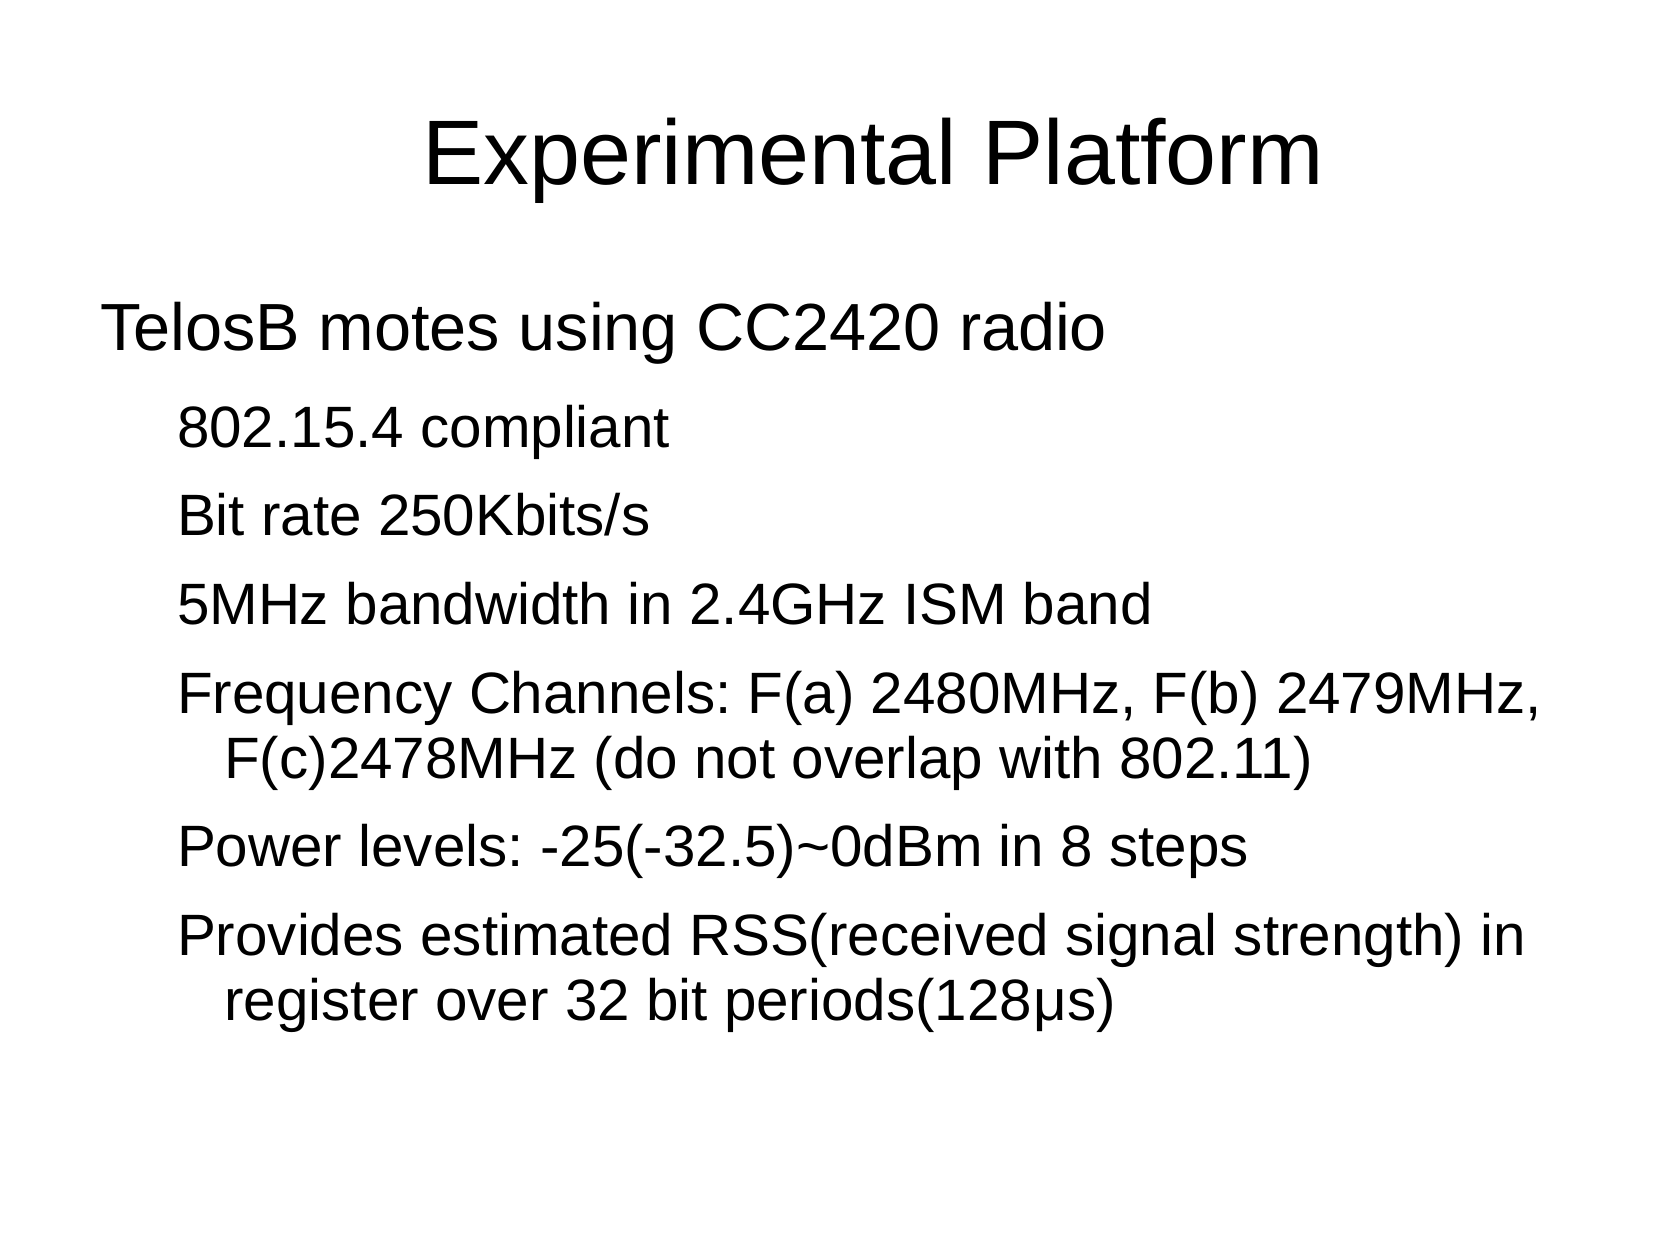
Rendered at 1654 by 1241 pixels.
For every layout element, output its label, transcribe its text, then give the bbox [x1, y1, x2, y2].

list TelosB motes using CC2420 radio 802.15.4 compliant Bit rate 250Kbits/s 5MHz bandwidth in 2.4GHz ISM band Frequency Channels: F(a) 2480MHz, F(b) 2479MHz, F(c)2478MHz (do not overlap with 802.11) Power levels: -25(-32.5)~0dBm in 8 steps Provides estimated RSS(received signal strength) in register over 32 bit periods(128μs) [82, 290, 1571, 1096]
title Experimental Platform [82, 49, 1571, 257]
